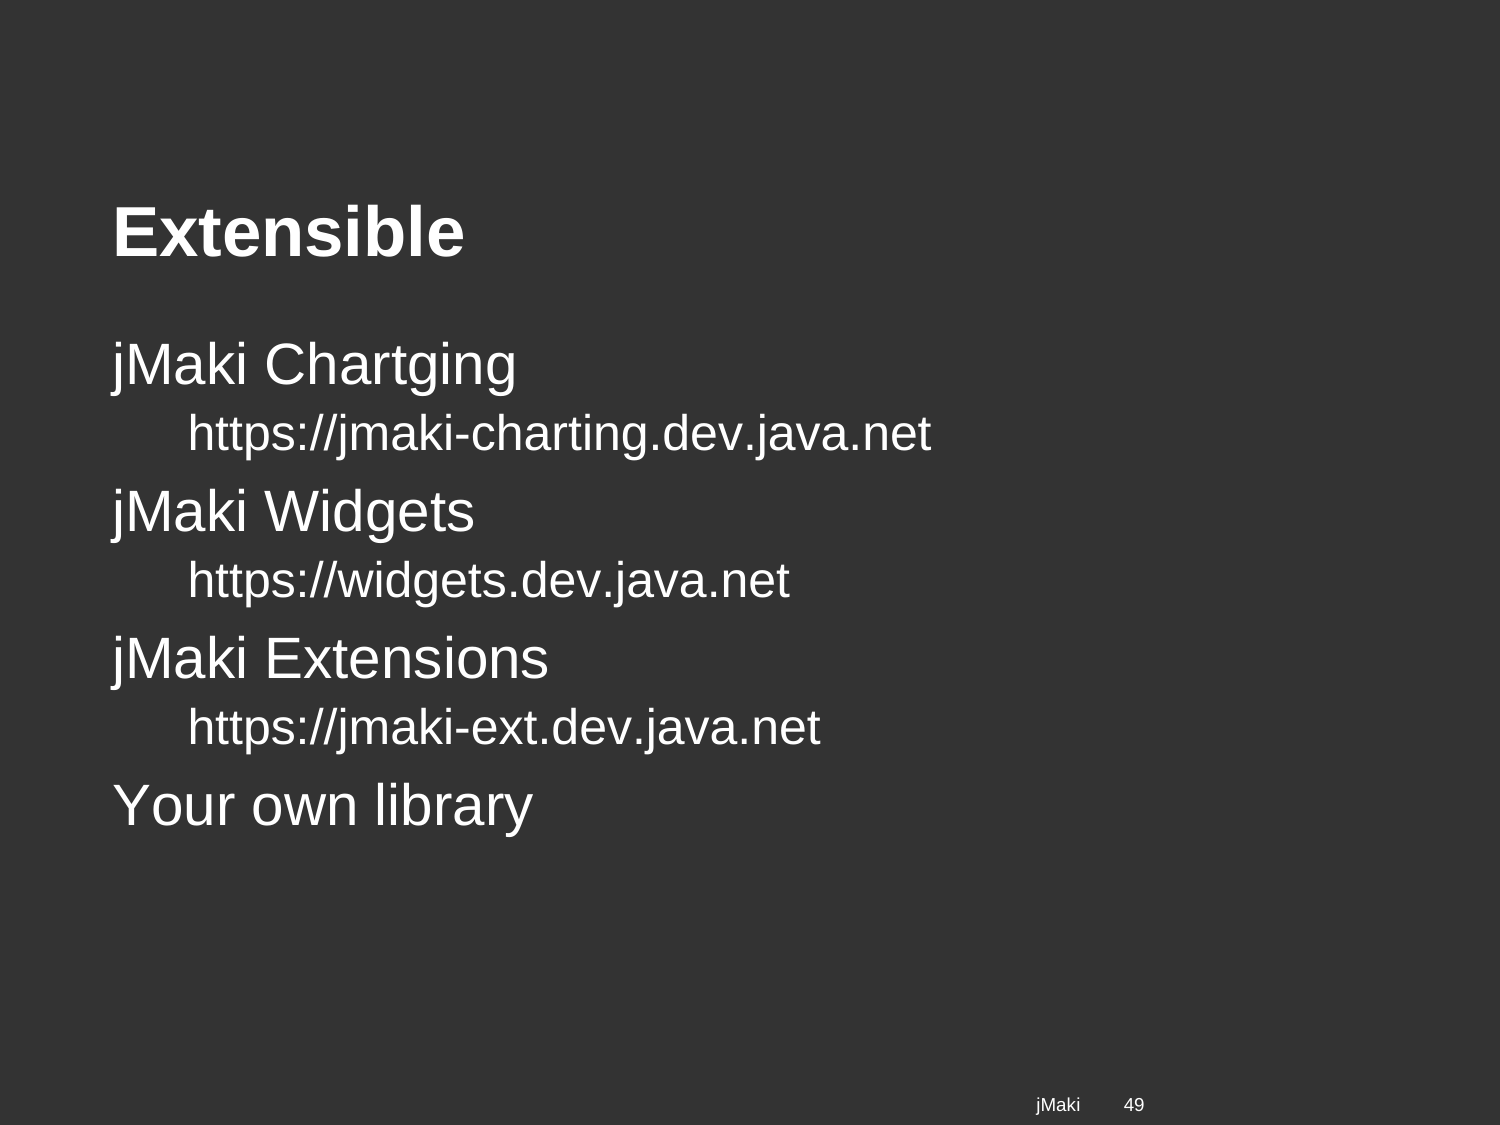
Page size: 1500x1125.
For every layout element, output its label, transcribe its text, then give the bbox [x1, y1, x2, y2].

list jMaki Chartging https://jmaki-charting.dev.java.net jMaki Widgets https://widgets.dev.java.net jMaki Extensions https://jmaki-ext.dev.java.net Your own library [112, 337, 1463, 1030]
title Extensible [112, 119, 1417, 271]
